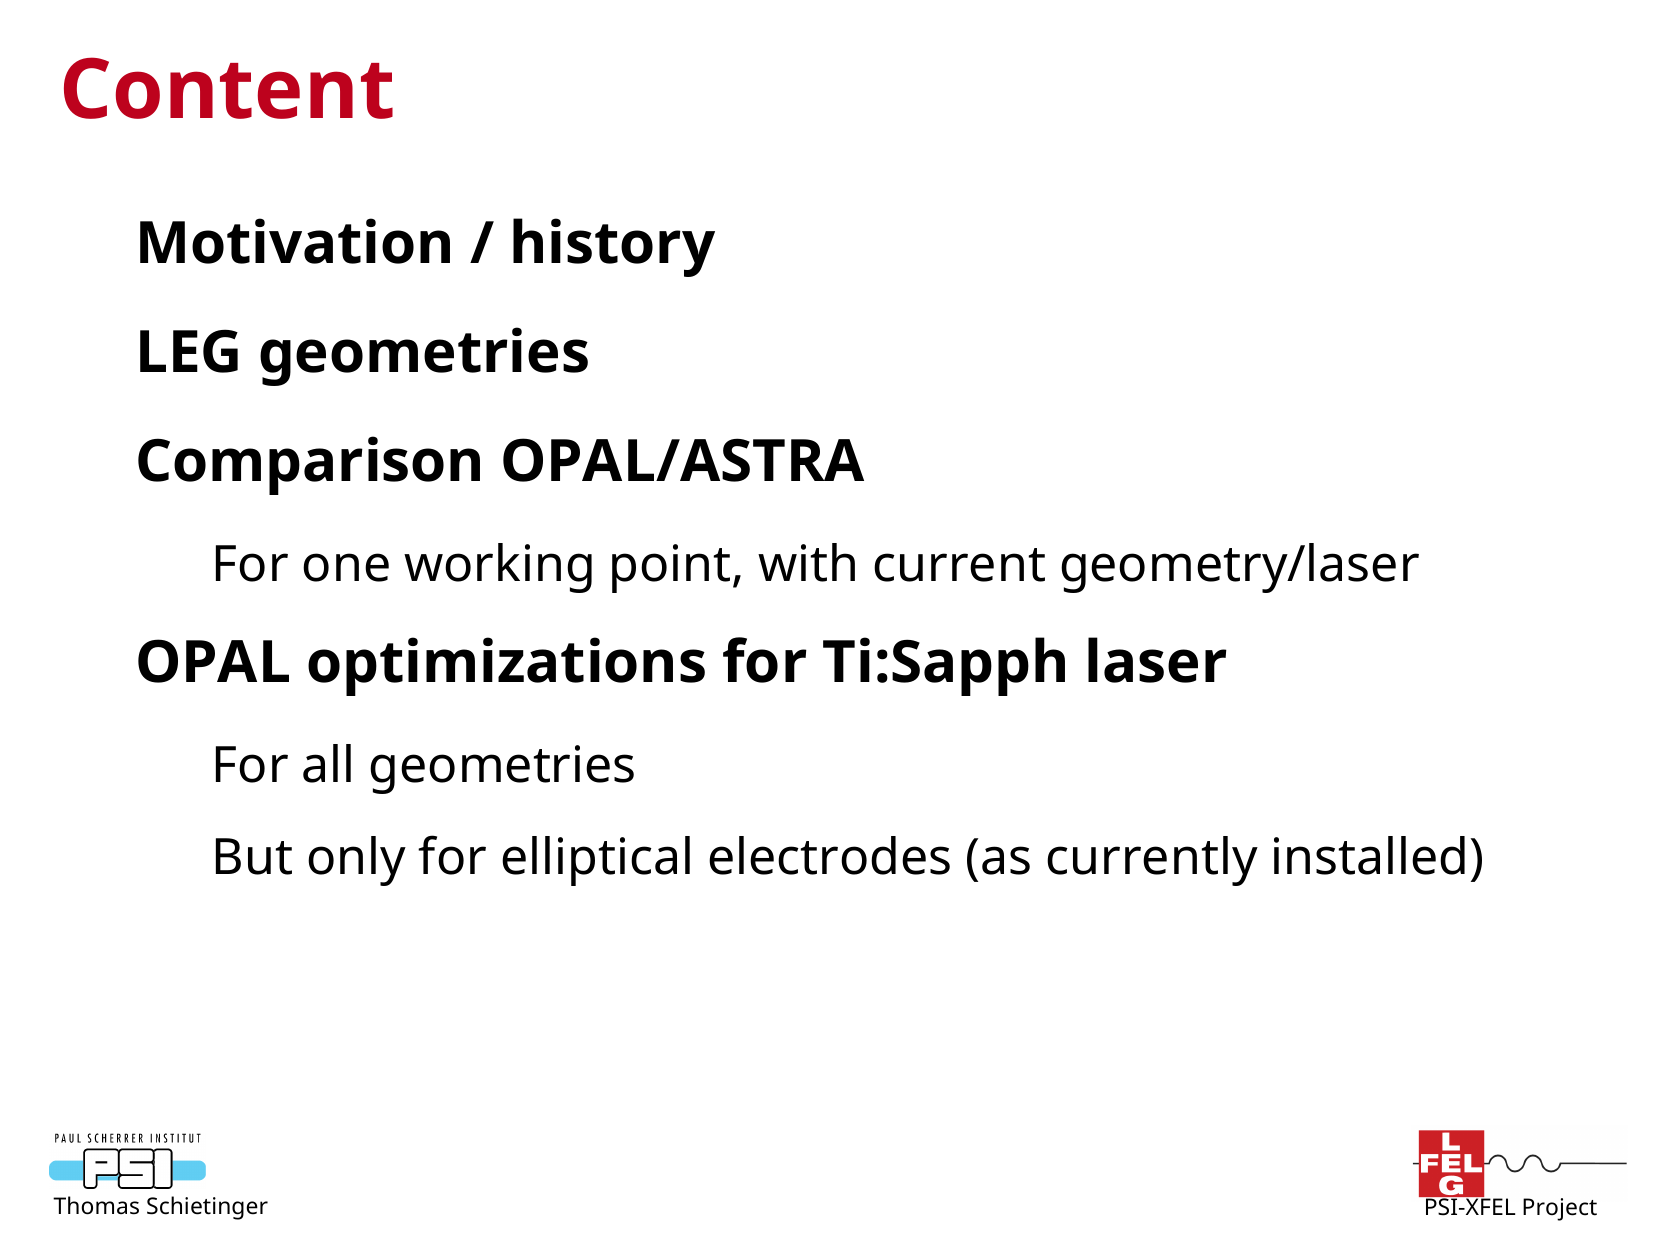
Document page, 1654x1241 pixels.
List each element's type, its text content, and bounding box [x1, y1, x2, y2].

picture [1411, 1125, 1628, 1202]
picture [49, 1133, 206, 1189]
title Content [59, 17, 1327, 156]
list Motivation / history LEG geometries Comparison OPAL/ASTRA For one working point, with current geometry/laser OPAL optimizations for Ti:Sapph laser For all geometries But only for elliptical electrodes (as currently installed) [117, 201, 1530, 1078]
